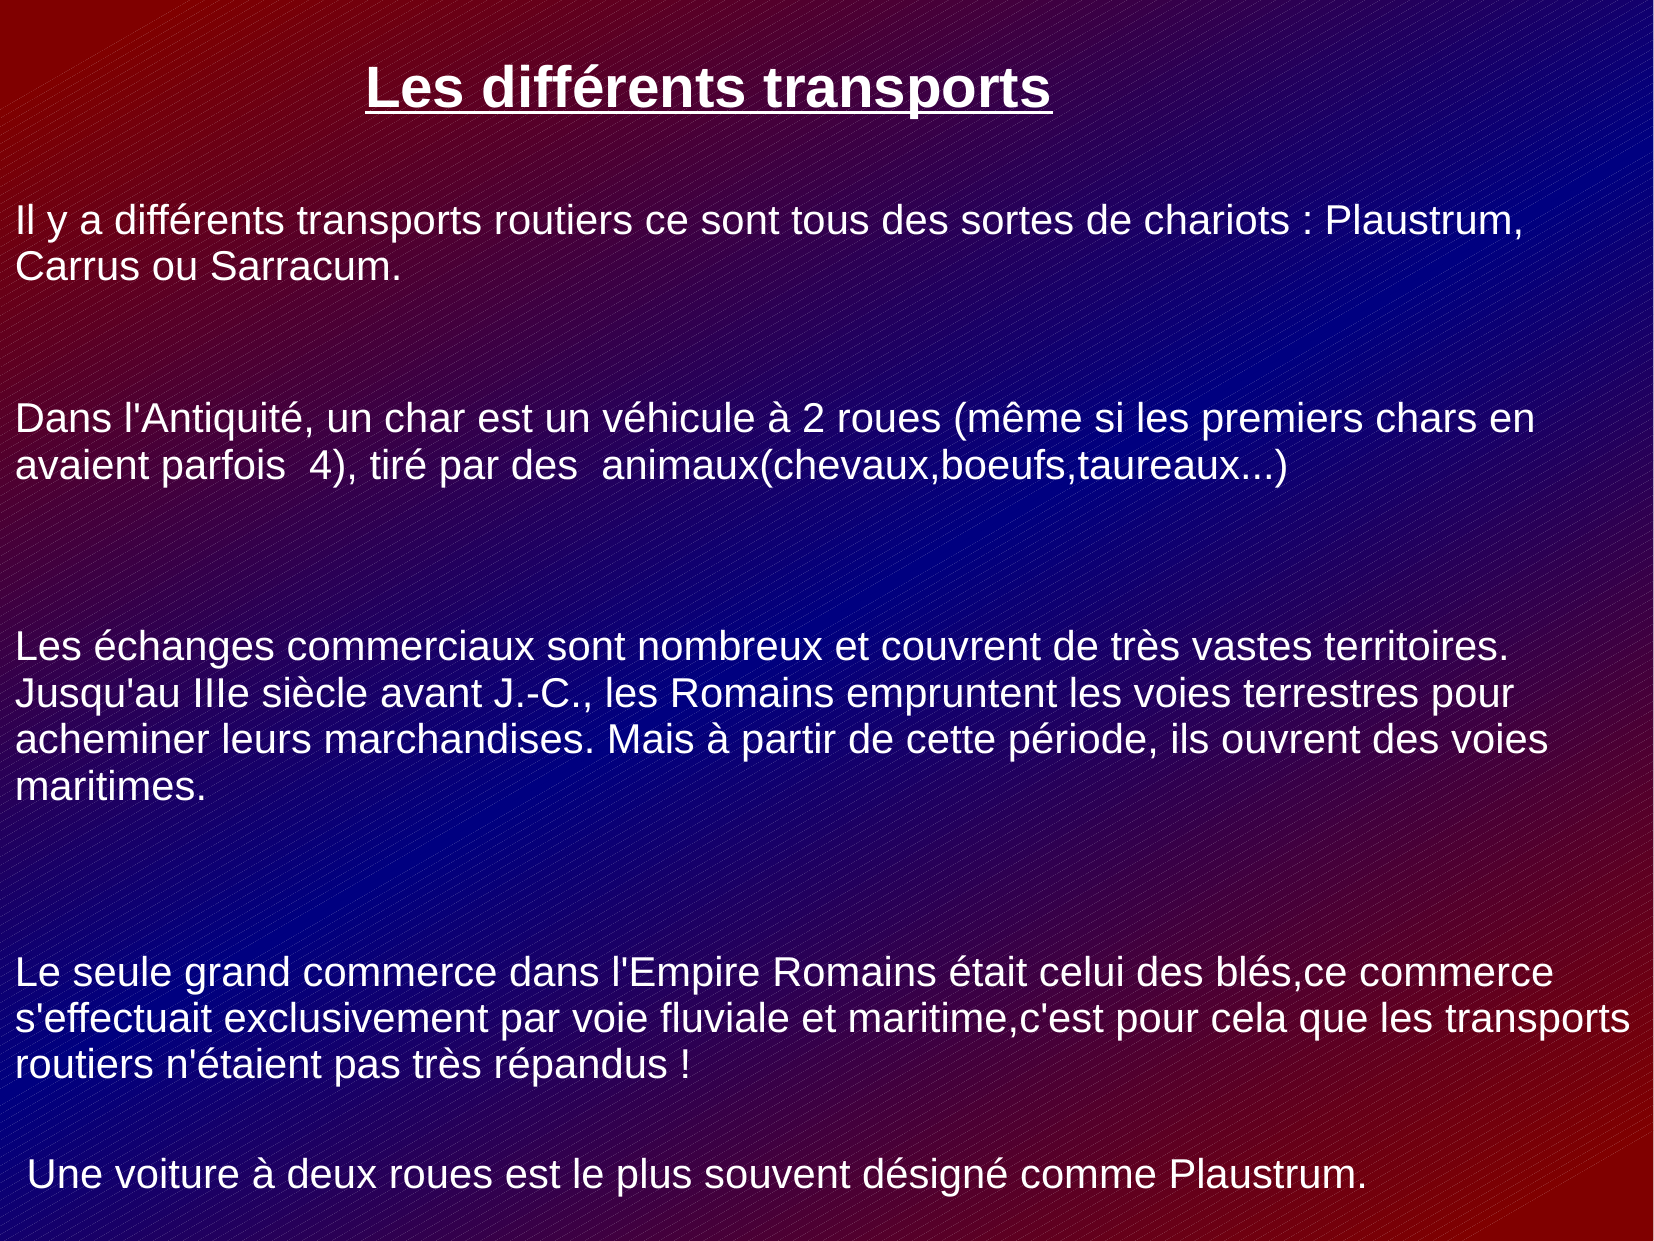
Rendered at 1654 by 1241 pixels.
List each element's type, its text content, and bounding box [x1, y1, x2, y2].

text_box Les échanges commerciaux sont nombreux et couvrent de très vastes territoires. Jusqu'au IIIe siècle avant J.-C., les Romains empruntent les voies terrestres pour acheminer leurs marchandises. Mais à partir de cette période, ils ouvrent des voies maritimes. Le seule grand commerce dans l'Empire Romains était celui des blés,ce commerce s'effectuait exclusivement par voie fluviale et maritime,c'est pour cela que les transports routiers n'étaient pas très répandus ! [0, 569, 1654, 1099]
text_box Une voiture à deux roues est le plus souvent désigné comme Plaustrum. [11, 1143, 1512, 1205]
text_box Il y a différents transports routiers ce sont tous des sortes de chariots : Plaustrum, Carrus ou Sarracum. [0, 188, 1654, 298]
text_box Les différents transports [224, 47, 1193, 129]
text_box Dans l'Antiquité, un char est un véhicule à 2 roues (même si les premiers chars en avaient parfois 4), tiré par des animaux(chevaux,boeufs,taureaux...) [0, 387, 1654, 497]
